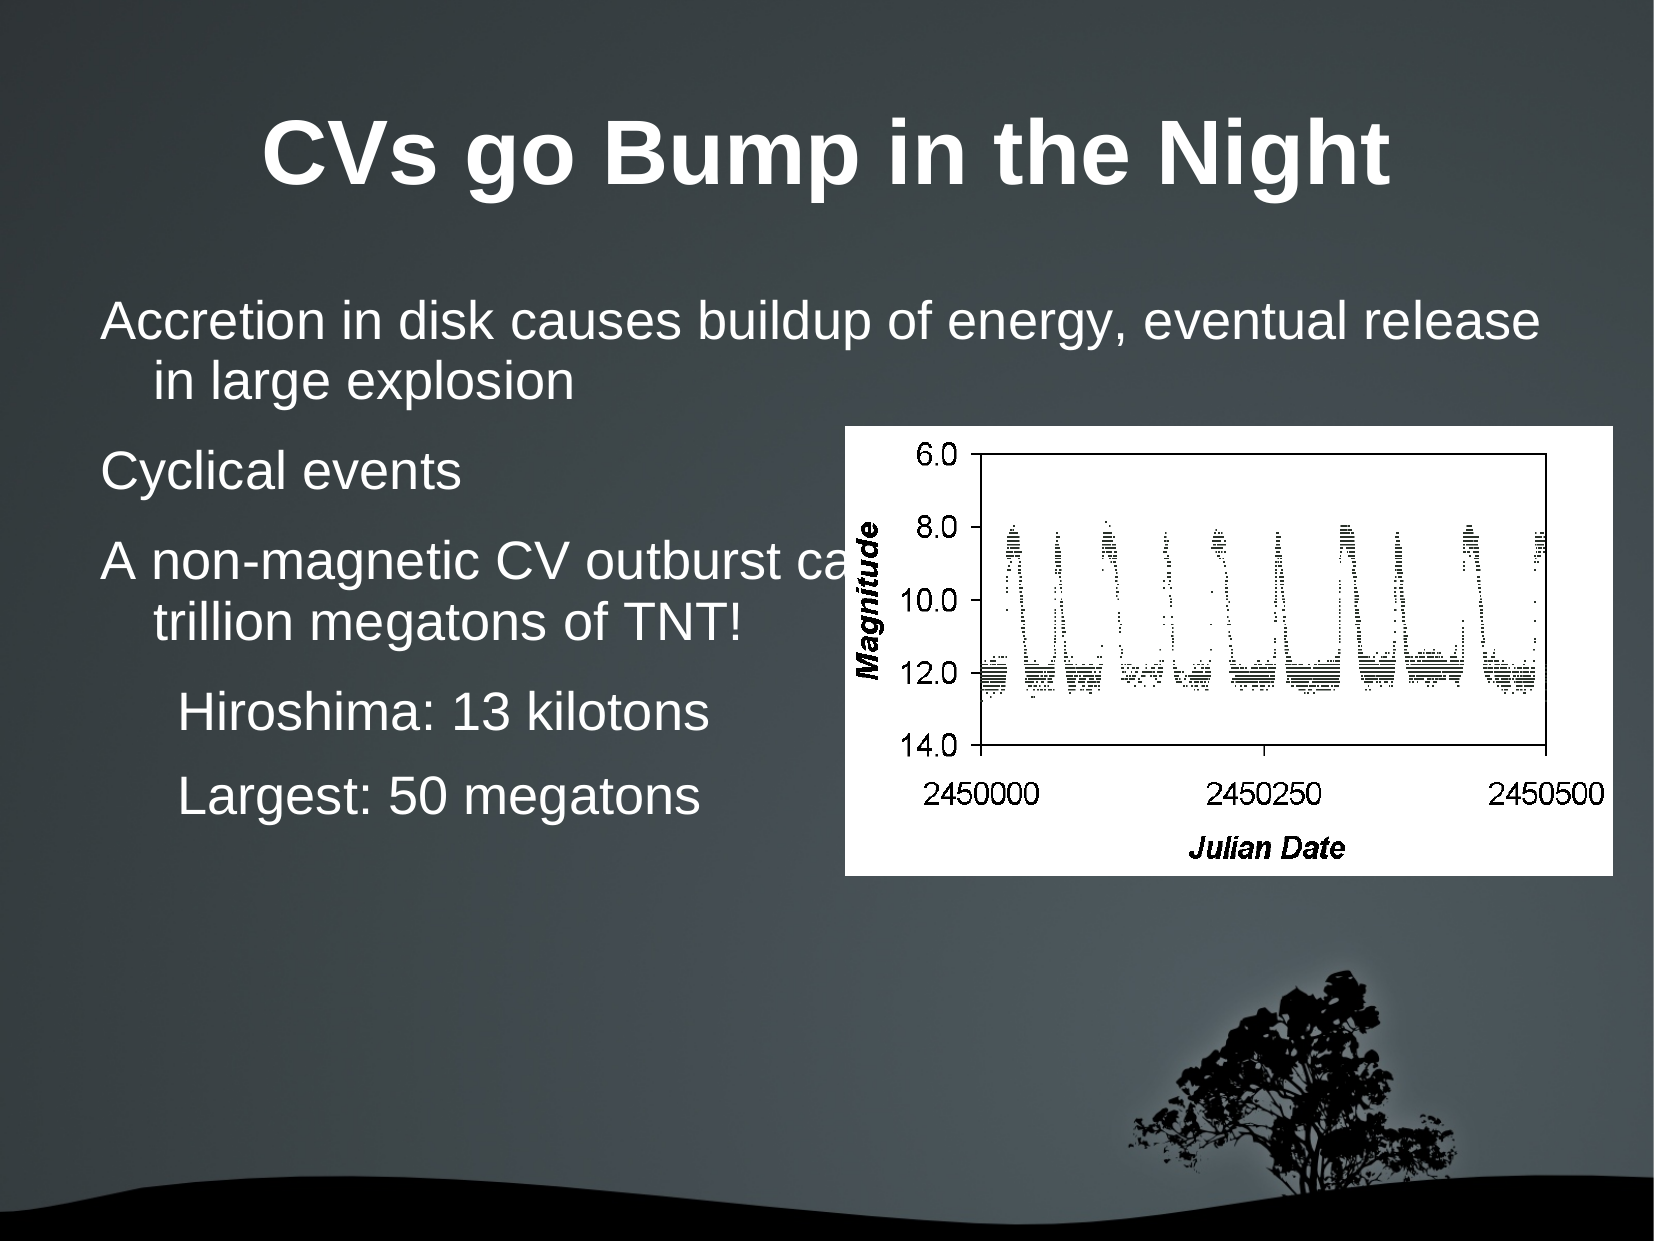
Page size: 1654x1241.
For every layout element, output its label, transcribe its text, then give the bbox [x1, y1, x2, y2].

list Accretion in disk causes buildup of energy, eventual release in large explosion Cyclical events A non-magnetic CV outburst can be equivalent to 1 million trillion megatons of TNT! Hiroshima: 13 kilotons Largest: 50 megatons [82, 290, 809, 1109]
title CVs go Bump in the Night [82, 49, 1571, 257]
picture [0, 0, 1654, 1241]
